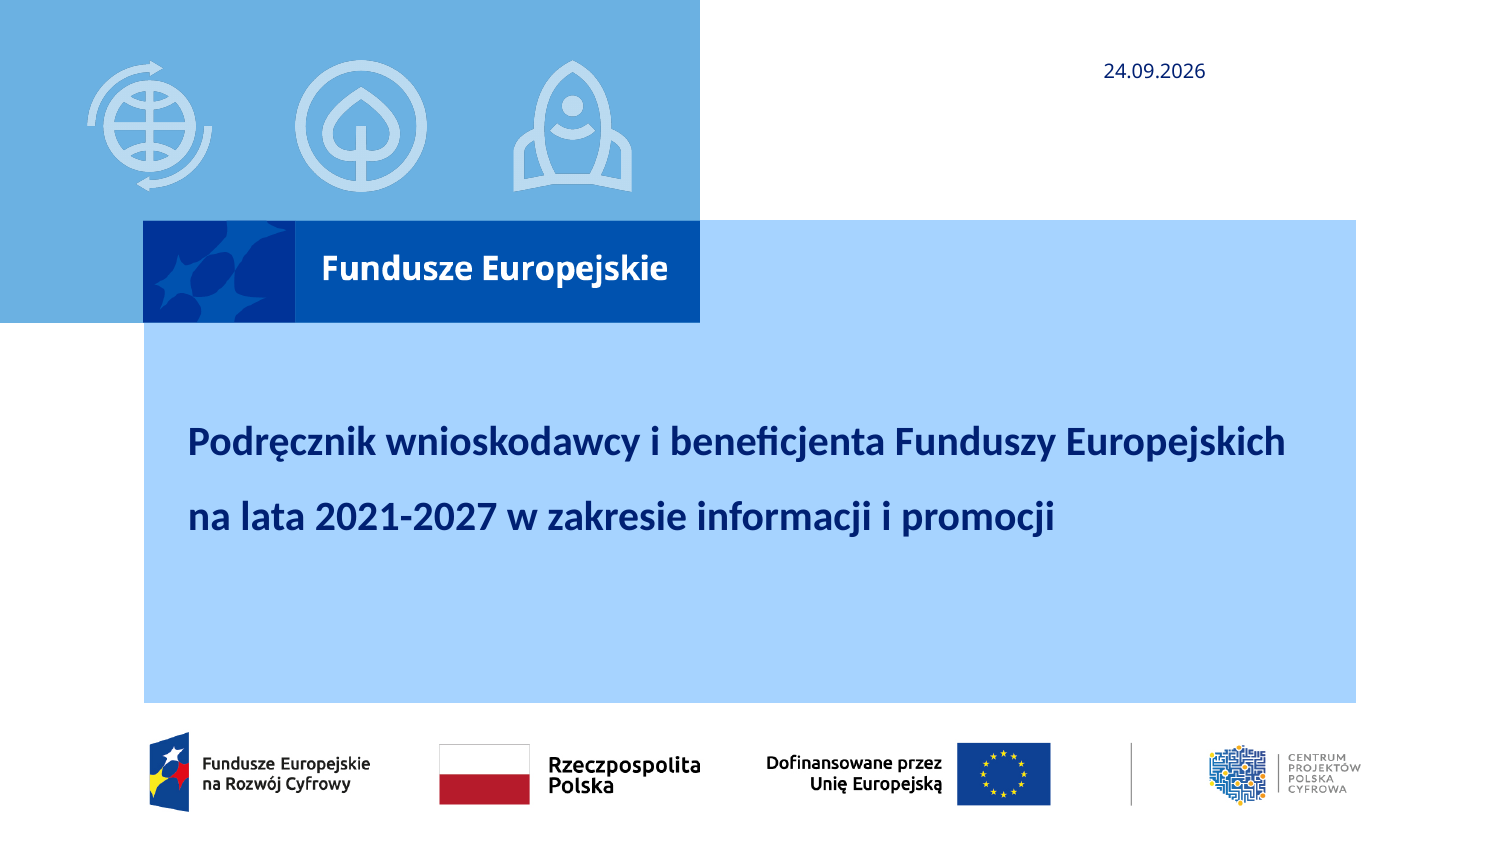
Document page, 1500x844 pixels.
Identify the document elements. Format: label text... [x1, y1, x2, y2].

picture [114, 705, 1400, 838]
title Podręcznik wnioskodawcy i beneficjenta Funduszy Europejskich na lata 2021-2027 w zakresie informacji i promocji [187, 389, 1336, 513]
text_box 02.07.2024 [1103, 60, 1356, 100]
